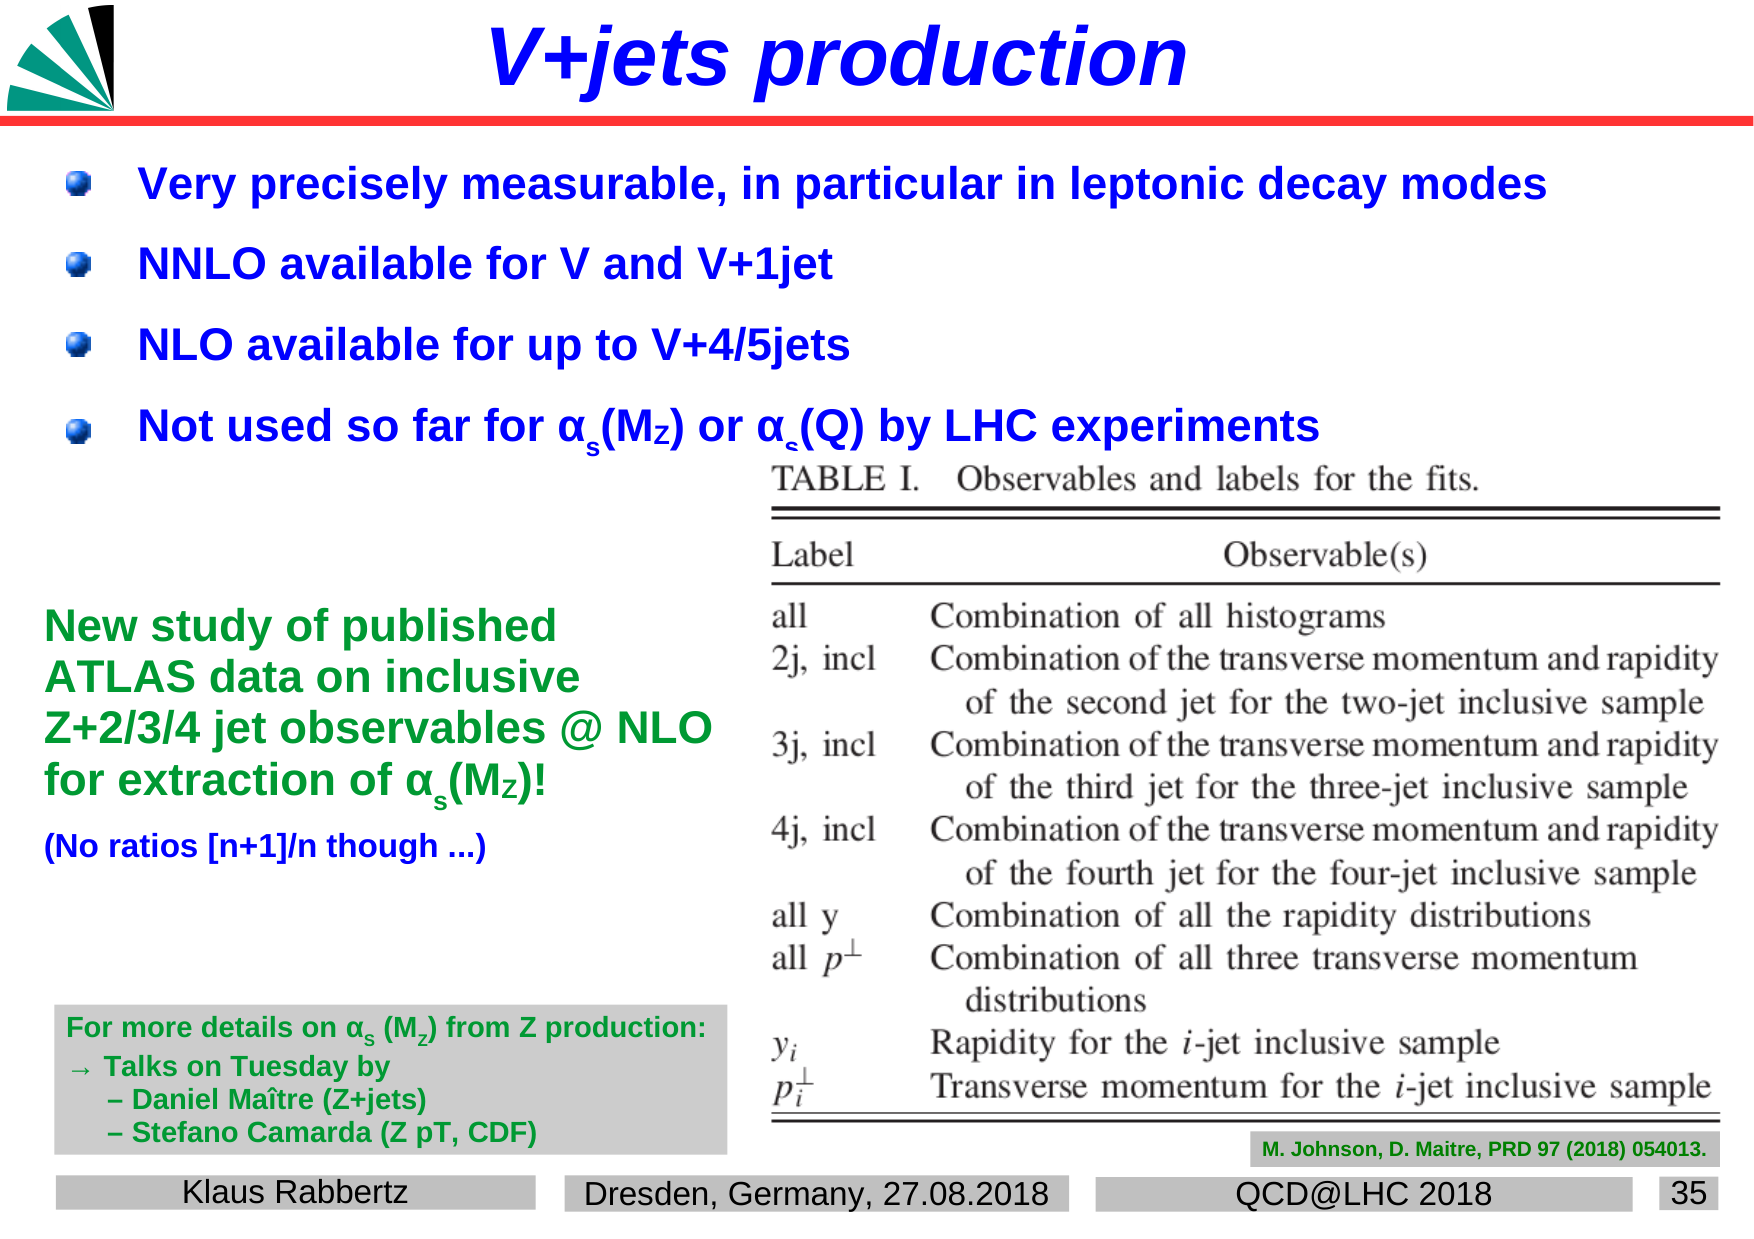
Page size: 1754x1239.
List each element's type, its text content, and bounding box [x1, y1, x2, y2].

text_box M. Johnson, D. Maitre, PRD 97 (2018) 054013. [1250, 1131, 1720, 1167]
text_box New study of published ATLAS data on inclusive Z+2/3/4 jet observables @ NLO for extraction of αs(MZ)! (No ratios [n+1]/n though ...) [31, 593, 734, 929]
picture [760, 451, 1751, 1130]
title V+jets production [129, 0, 1545, 114]
picture [7, 5, 114, 112]
list Very precisely measurable, in particular in leptonic decay modes NNLO available for V and V+1jet NLO available for up to V+4/5jets Not used so far for αs(MZ) or αs(Q) by LHC experiments [54, 157, 1697, 467]
text_box For more details on αS (MZ) from Z production: → Talks on Tuesday by – Daniel Maître (Z+jets) – Stefano Camarda (Z pT, CDF) [54, 1004, 728, 1155]
